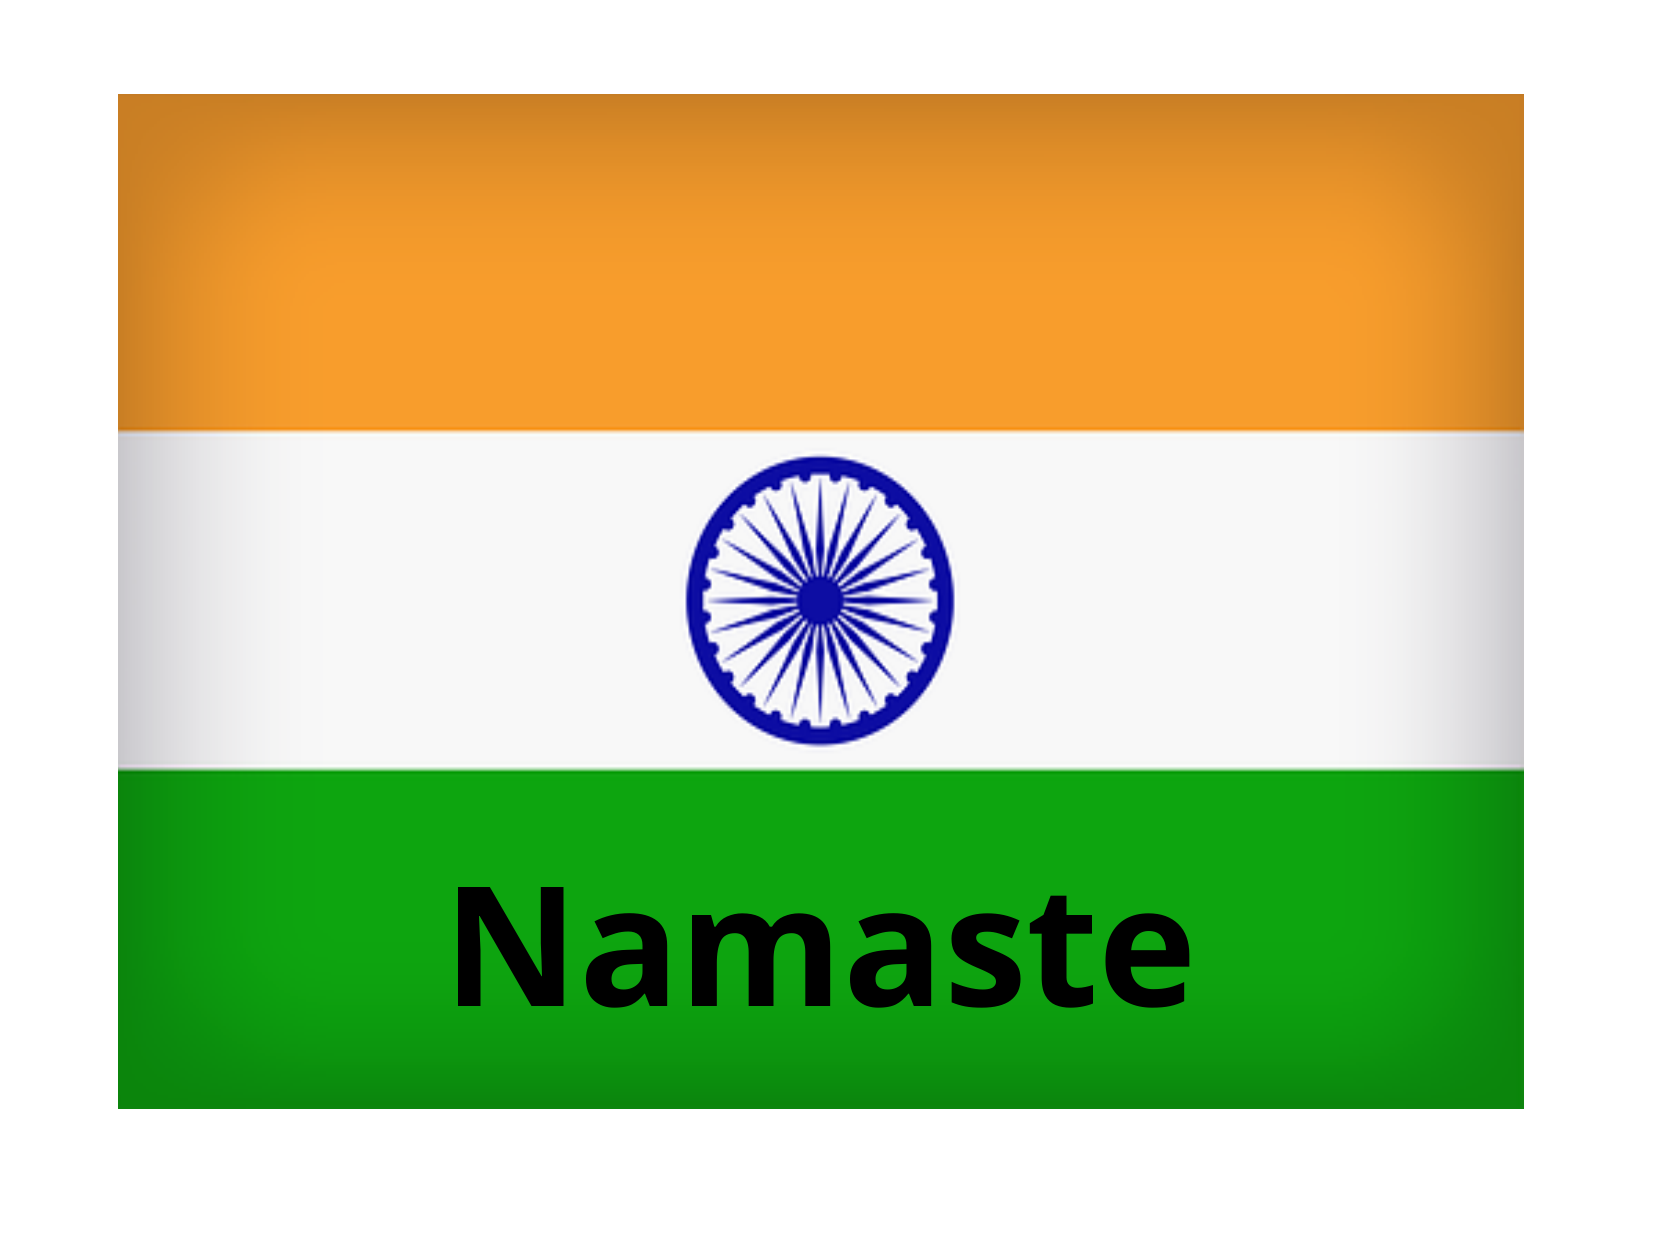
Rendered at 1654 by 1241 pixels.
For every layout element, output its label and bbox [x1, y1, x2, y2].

picture [118, 94, 1524, 1109]
